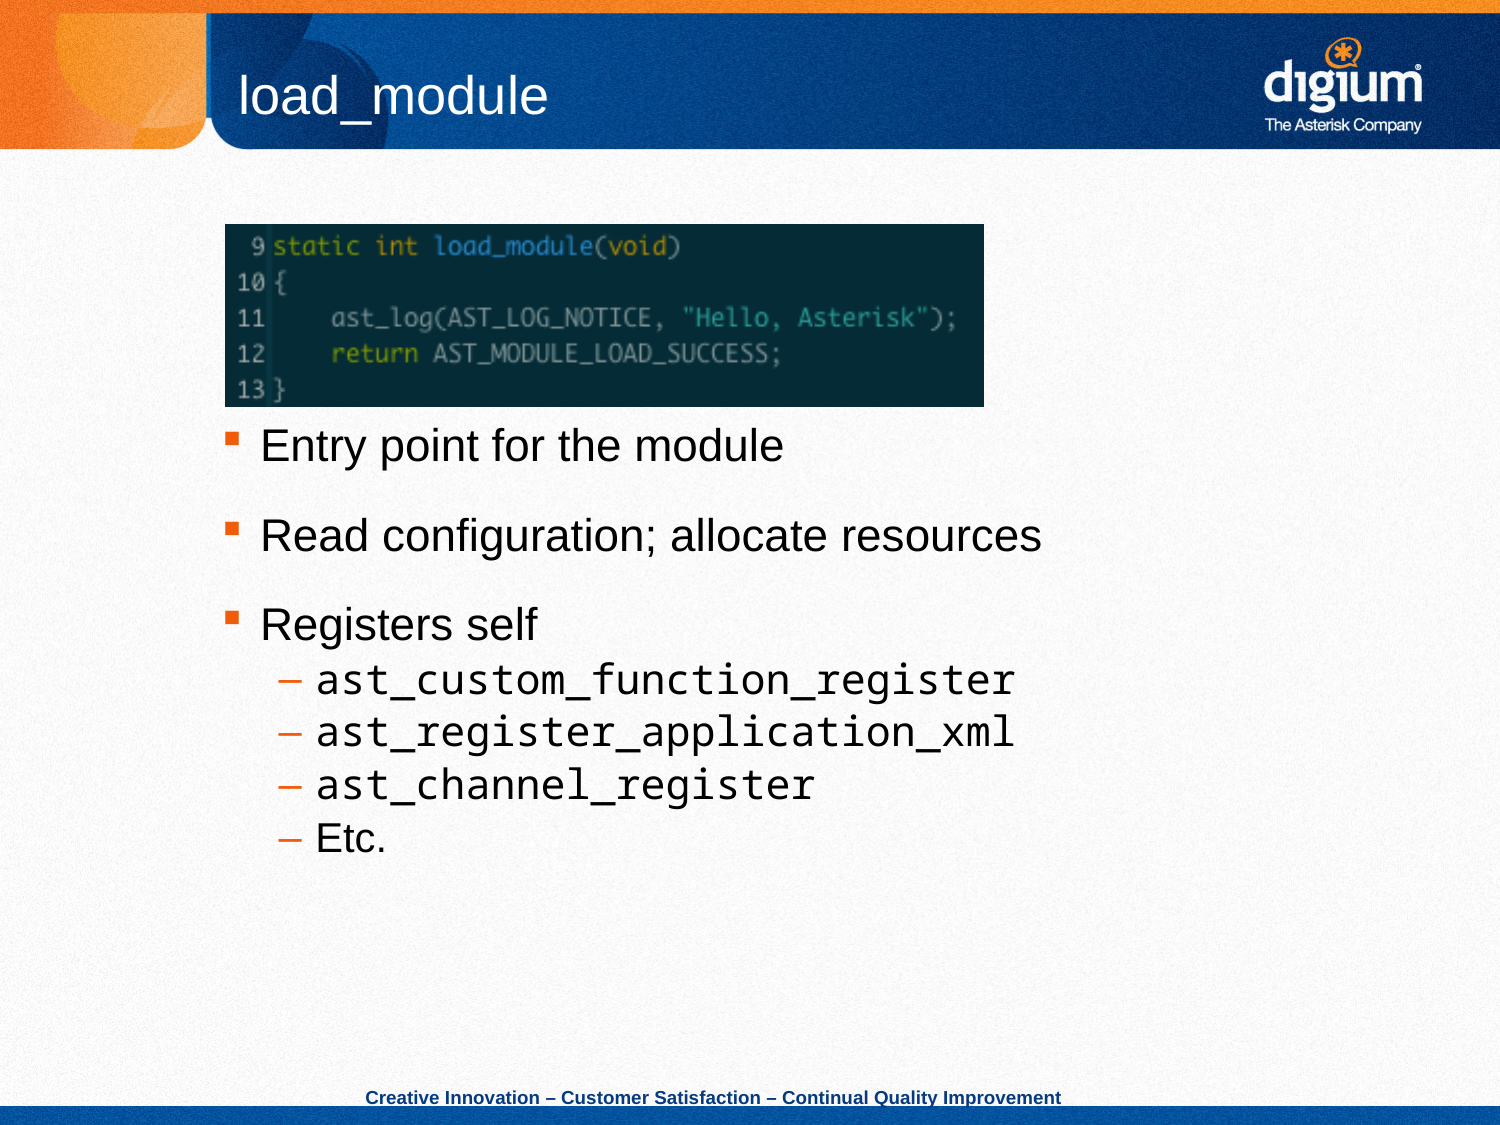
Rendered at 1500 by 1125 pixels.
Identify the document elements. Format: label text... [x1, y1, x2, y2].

title load_module [238, 27, 1243, 127]
picture [0, 0, 1500, 1125]
list Entry point for the module Read configuration; allocate resources Registers self ast_custom_function_register ast_register_application_xml ast_channel_register Etc. [206, 412, 1301, 877]
